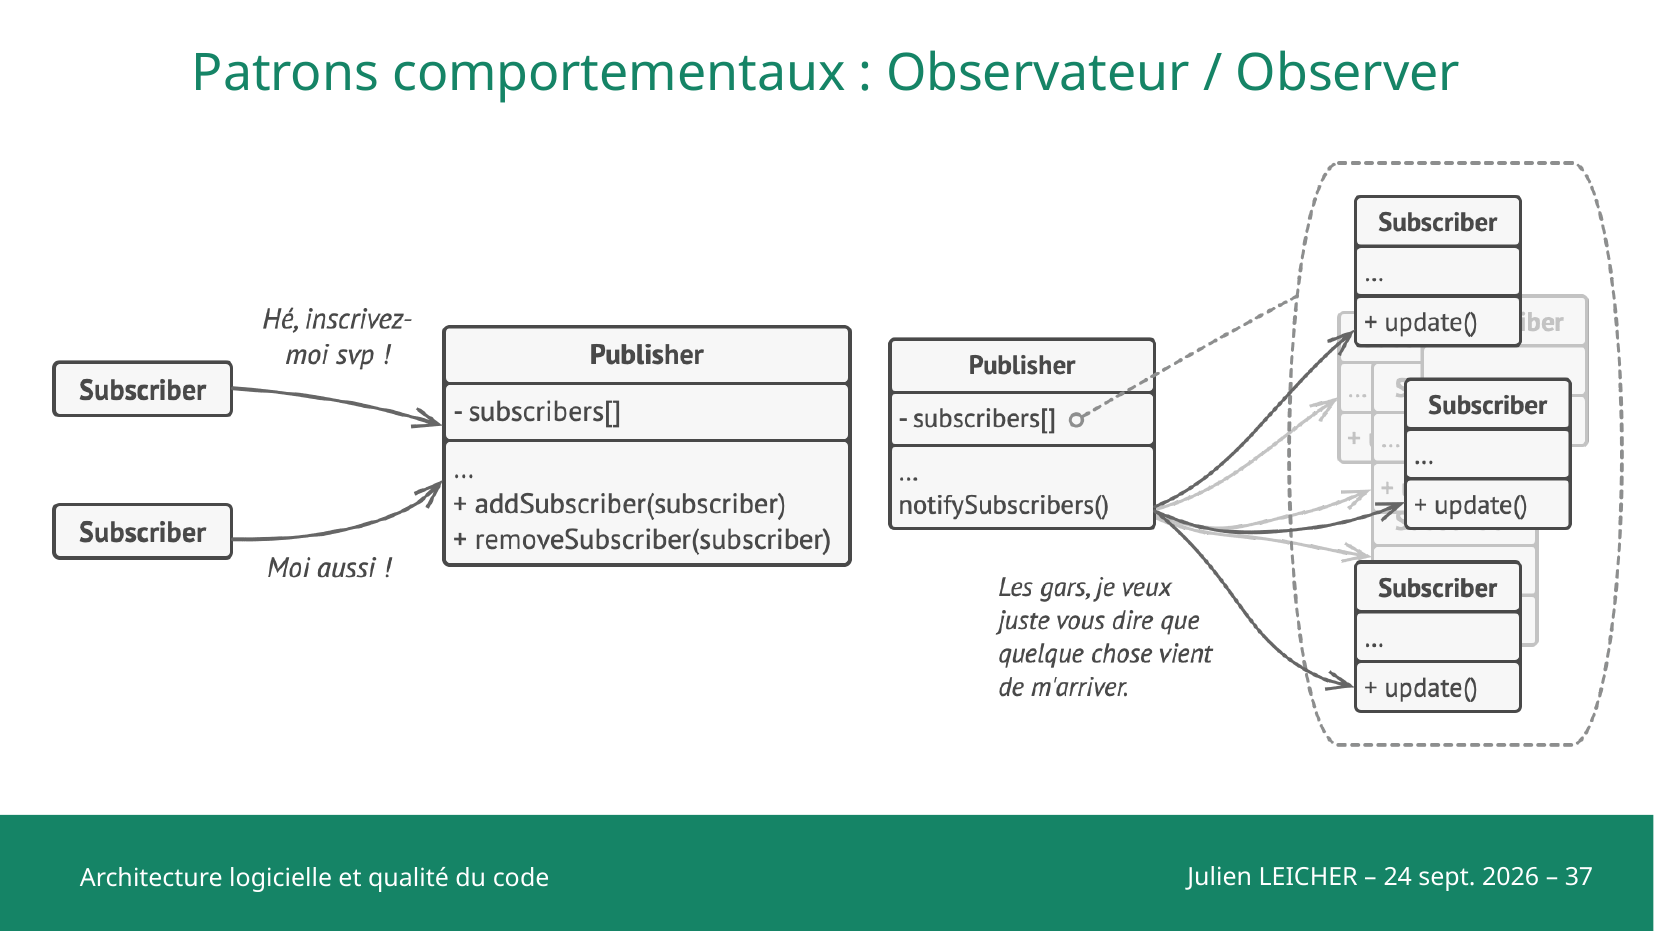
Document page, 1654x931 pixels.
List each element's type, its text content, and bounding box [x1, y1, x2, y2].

picture [36, 273, 869, 593]
text_box Patrons comportementaux : Observateur / Observer [0, 27, 1654, 113]
text_box Architecture logicielle et qualité du code [64, 852, 798, 898]
text_box Julien LEICHER – 22 mars 2022 – <number> [0, 814, 1654, 931]
picture [873, 146, 1638, 761]
